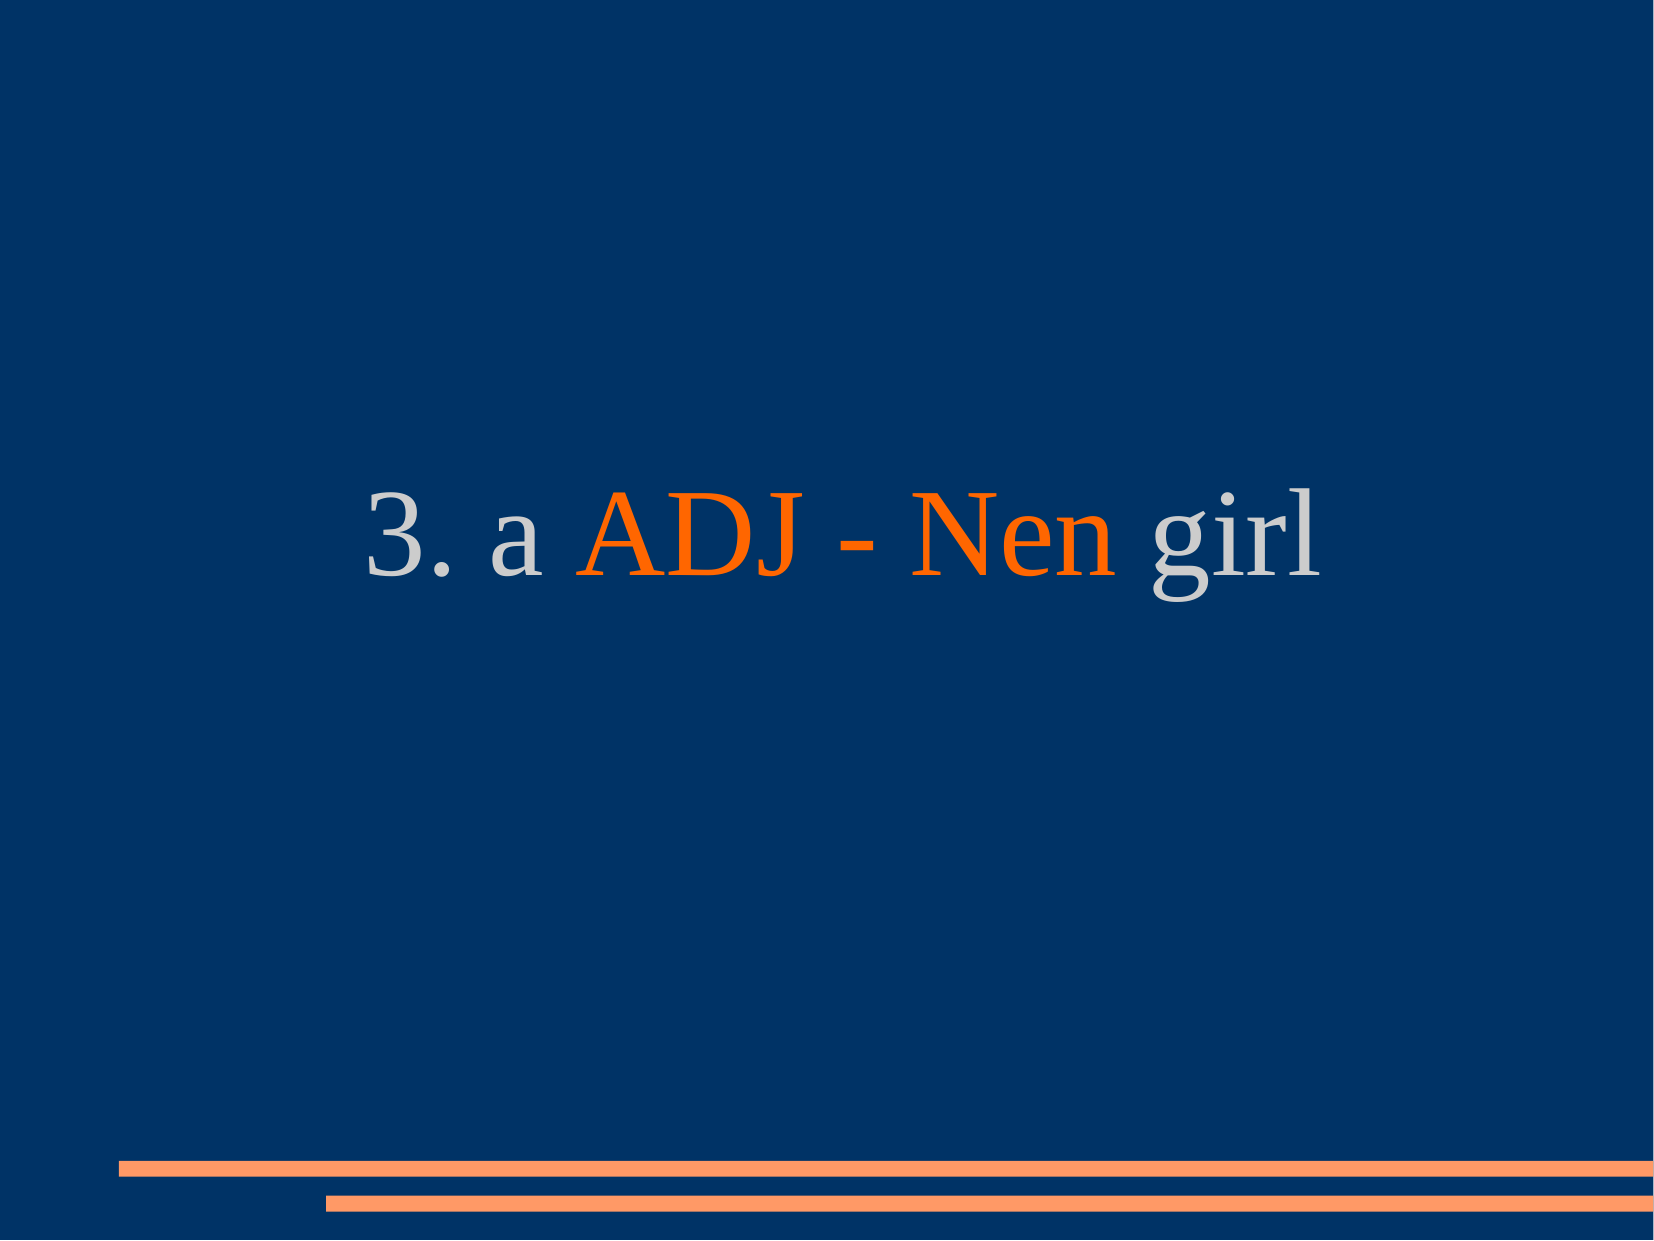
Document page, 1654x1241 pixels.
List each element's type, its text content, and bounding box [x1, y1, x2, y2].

subtitle 3. a ADJ - Nen girl [121, 229, 1561, 1241]
